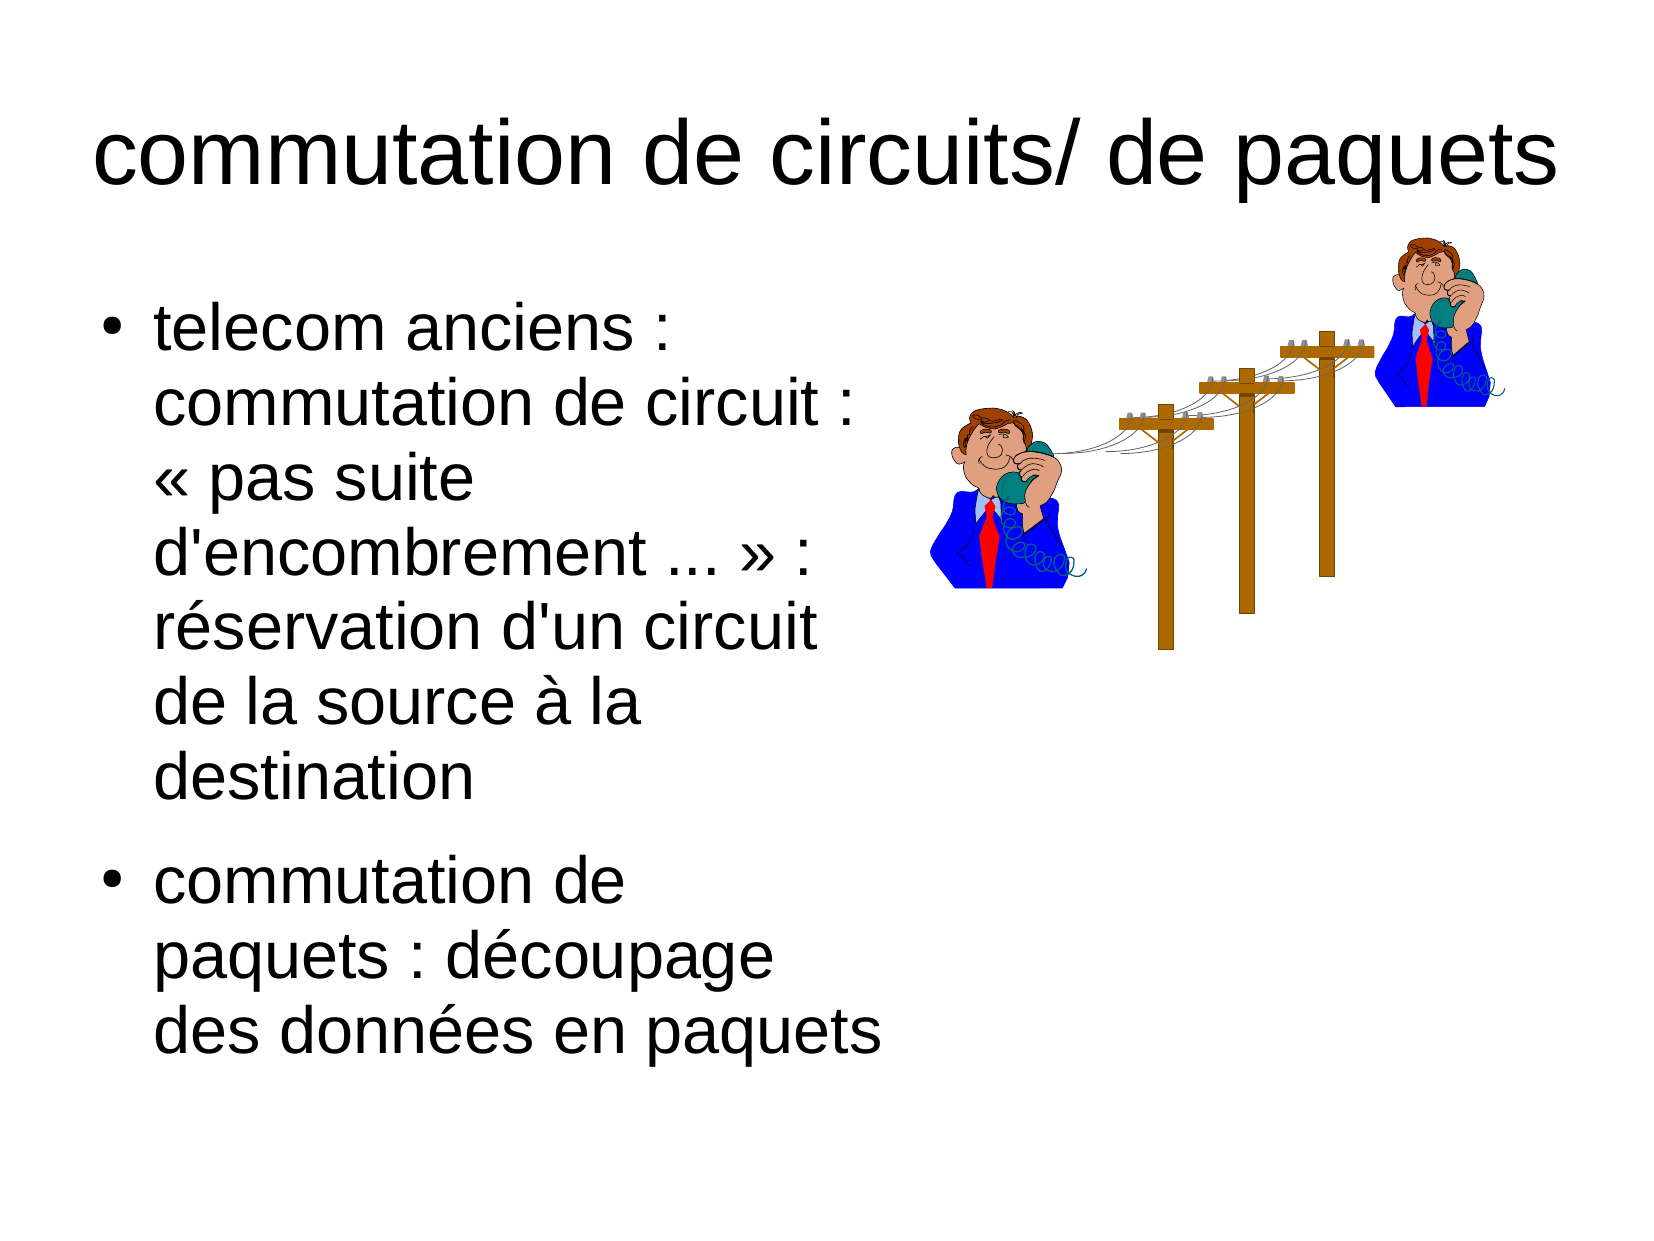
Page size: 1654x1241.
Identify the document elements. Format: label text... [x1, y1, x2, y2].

title commutation de circuits/ de paquets [82, 49, 1571, 257]
chart [929, 237, 1506, 650]
list telecom anciens : commutation de circuit : « pas suite d'encombrement ... » : réservation d'un circuit de la source à la destination commutation de paquets : découpage des données en paquets [82, 290, 886, 1143]
